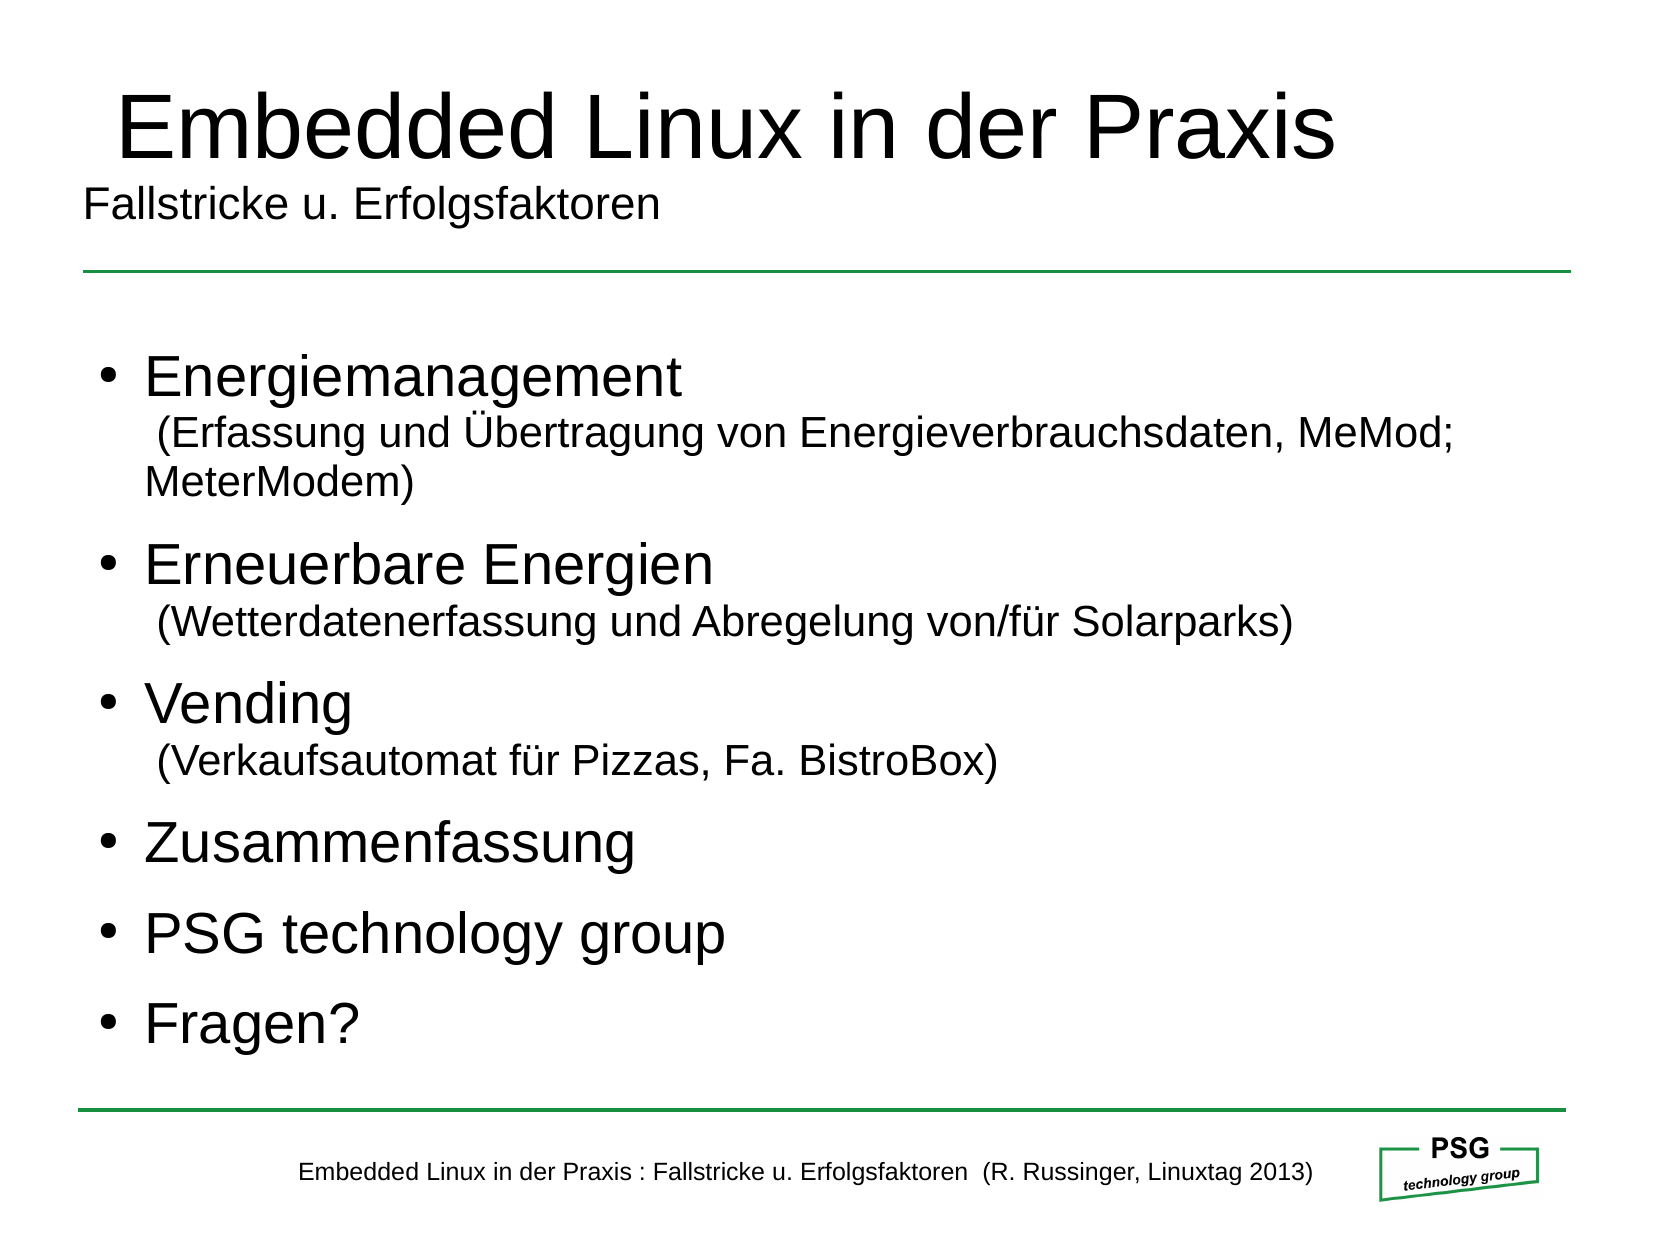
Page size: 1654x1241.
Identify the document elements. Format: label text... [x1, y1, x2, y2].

list Energiemanagement (Erfassung und Übertragung von Energieverbrauchsdaten, MeMod; MeterModem) Erneuerbare Energien (Wetterdatenerfassung und Abregelung von/für Solarparks) Vending (Verkaufsautomat für Pizzas, Fa. BistroBox) Zusammenfassung PSG technology group Fragen? [82, 343, 1538, 1063]
picture [1375, 1134, 1543, 1205]
title Embedded Linux in der Praxis Fallstricke u. Erfolgsfaktoren [82, 49, 1571, 257]
